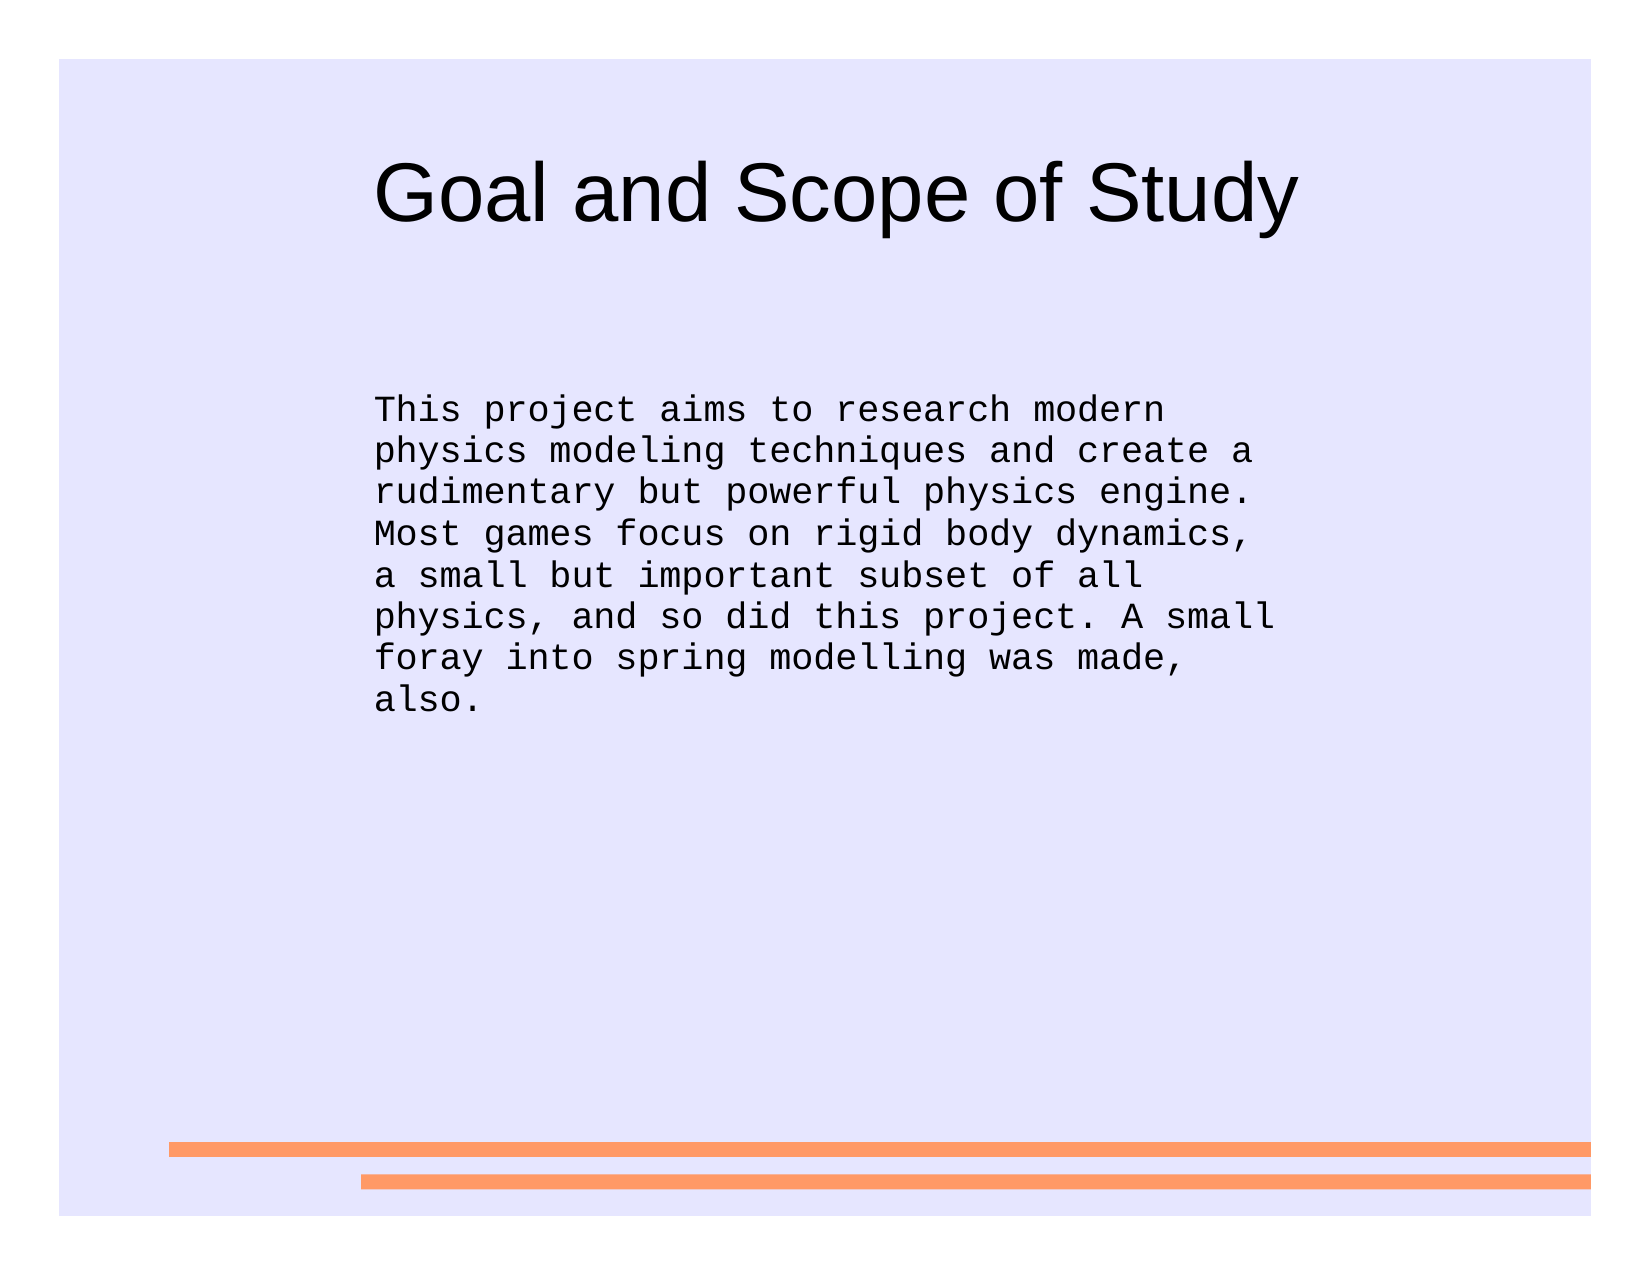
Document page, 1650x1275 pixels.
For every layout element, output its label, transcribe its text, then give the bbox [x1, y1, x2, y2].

text_box This project aims to research modern physics modeling techniques and create a rudimentary but powerful physics engine. Most games focus on rigid body dynamics, a small but important subset of all physics, and so did this project. A small foray into spring modelling was made, also. [359, 383, 1297, 731]
text_box Goal and Scope of Study [359, 138, 1335, 247]
